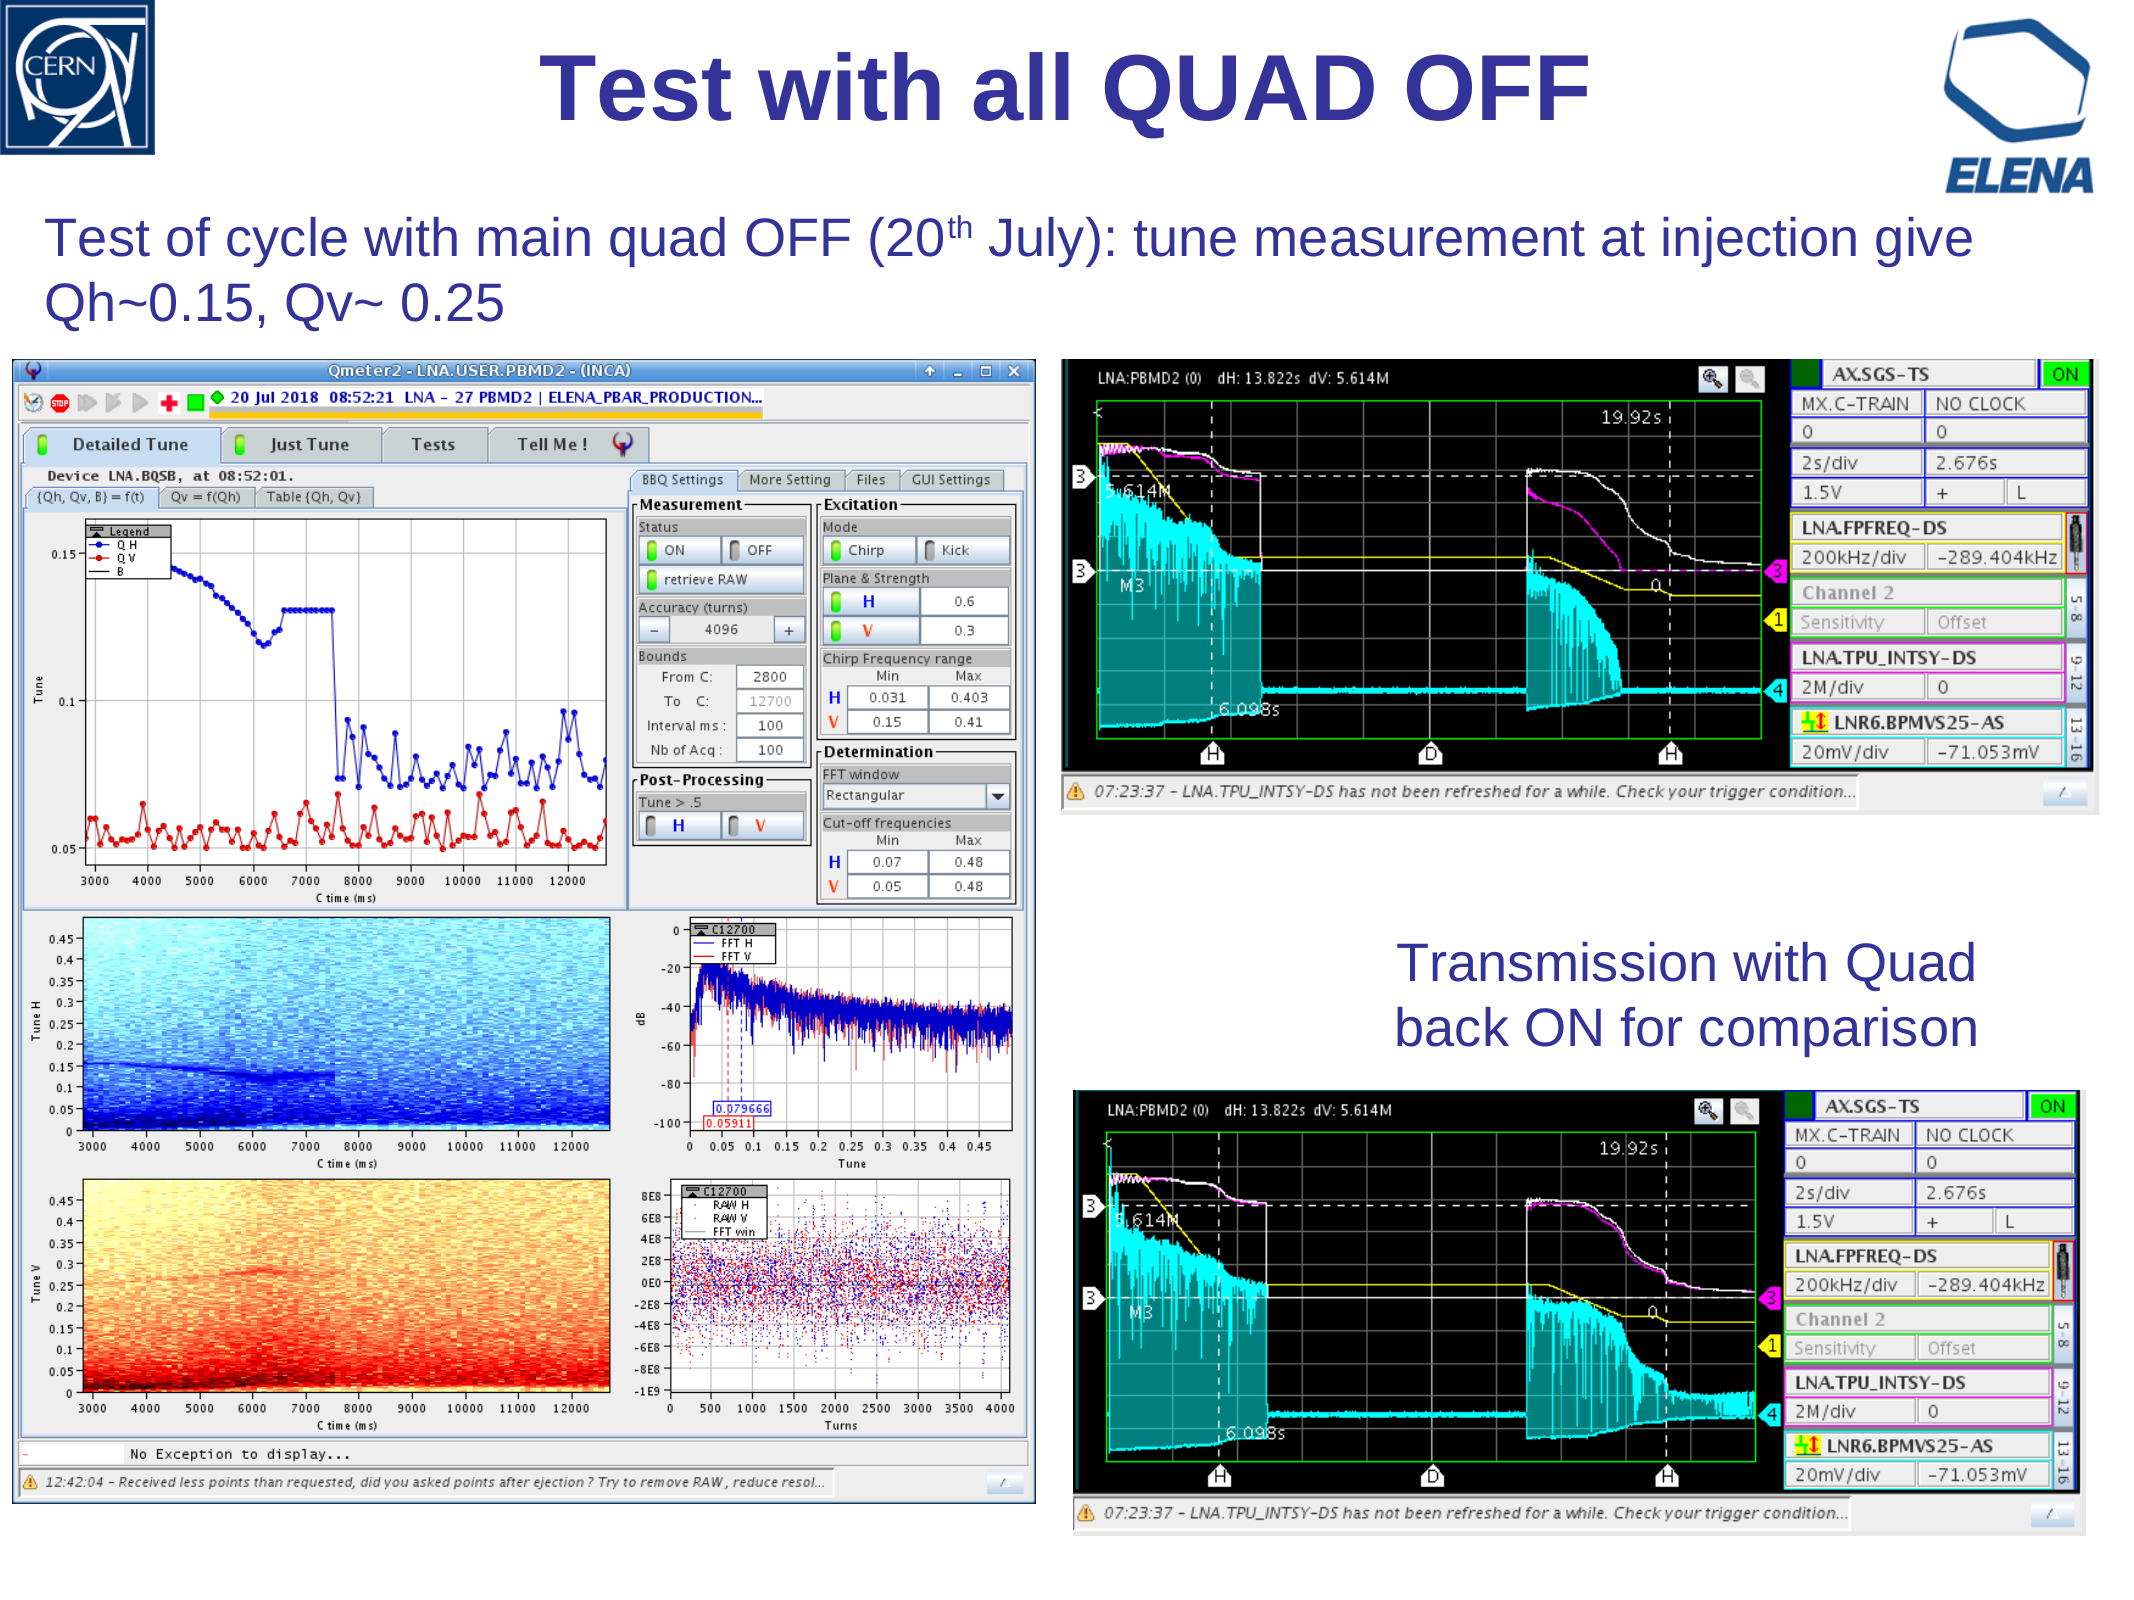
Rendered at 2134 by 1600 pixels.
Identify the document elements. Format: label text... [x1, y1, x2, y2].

picture [1061, 359, 2101, 815]
picture [0, 0, 155, 155]
text_box Test of cycle with main quad OFF (20th July): tune measurement at injection give Qh~0.15, Qv~ 0.25 [30, 195, 2113, 341]
picture [1924, 10, 2117, 206]
text_box Transmission with Quad back ON for comparison [1335, 920, 2041, 1090]
picture [1073, 1090, 2086, 1536]
picture [12, 359, 1036, 1504]
title Test with all QUAD OFF [208, 10, 1924, 156]
